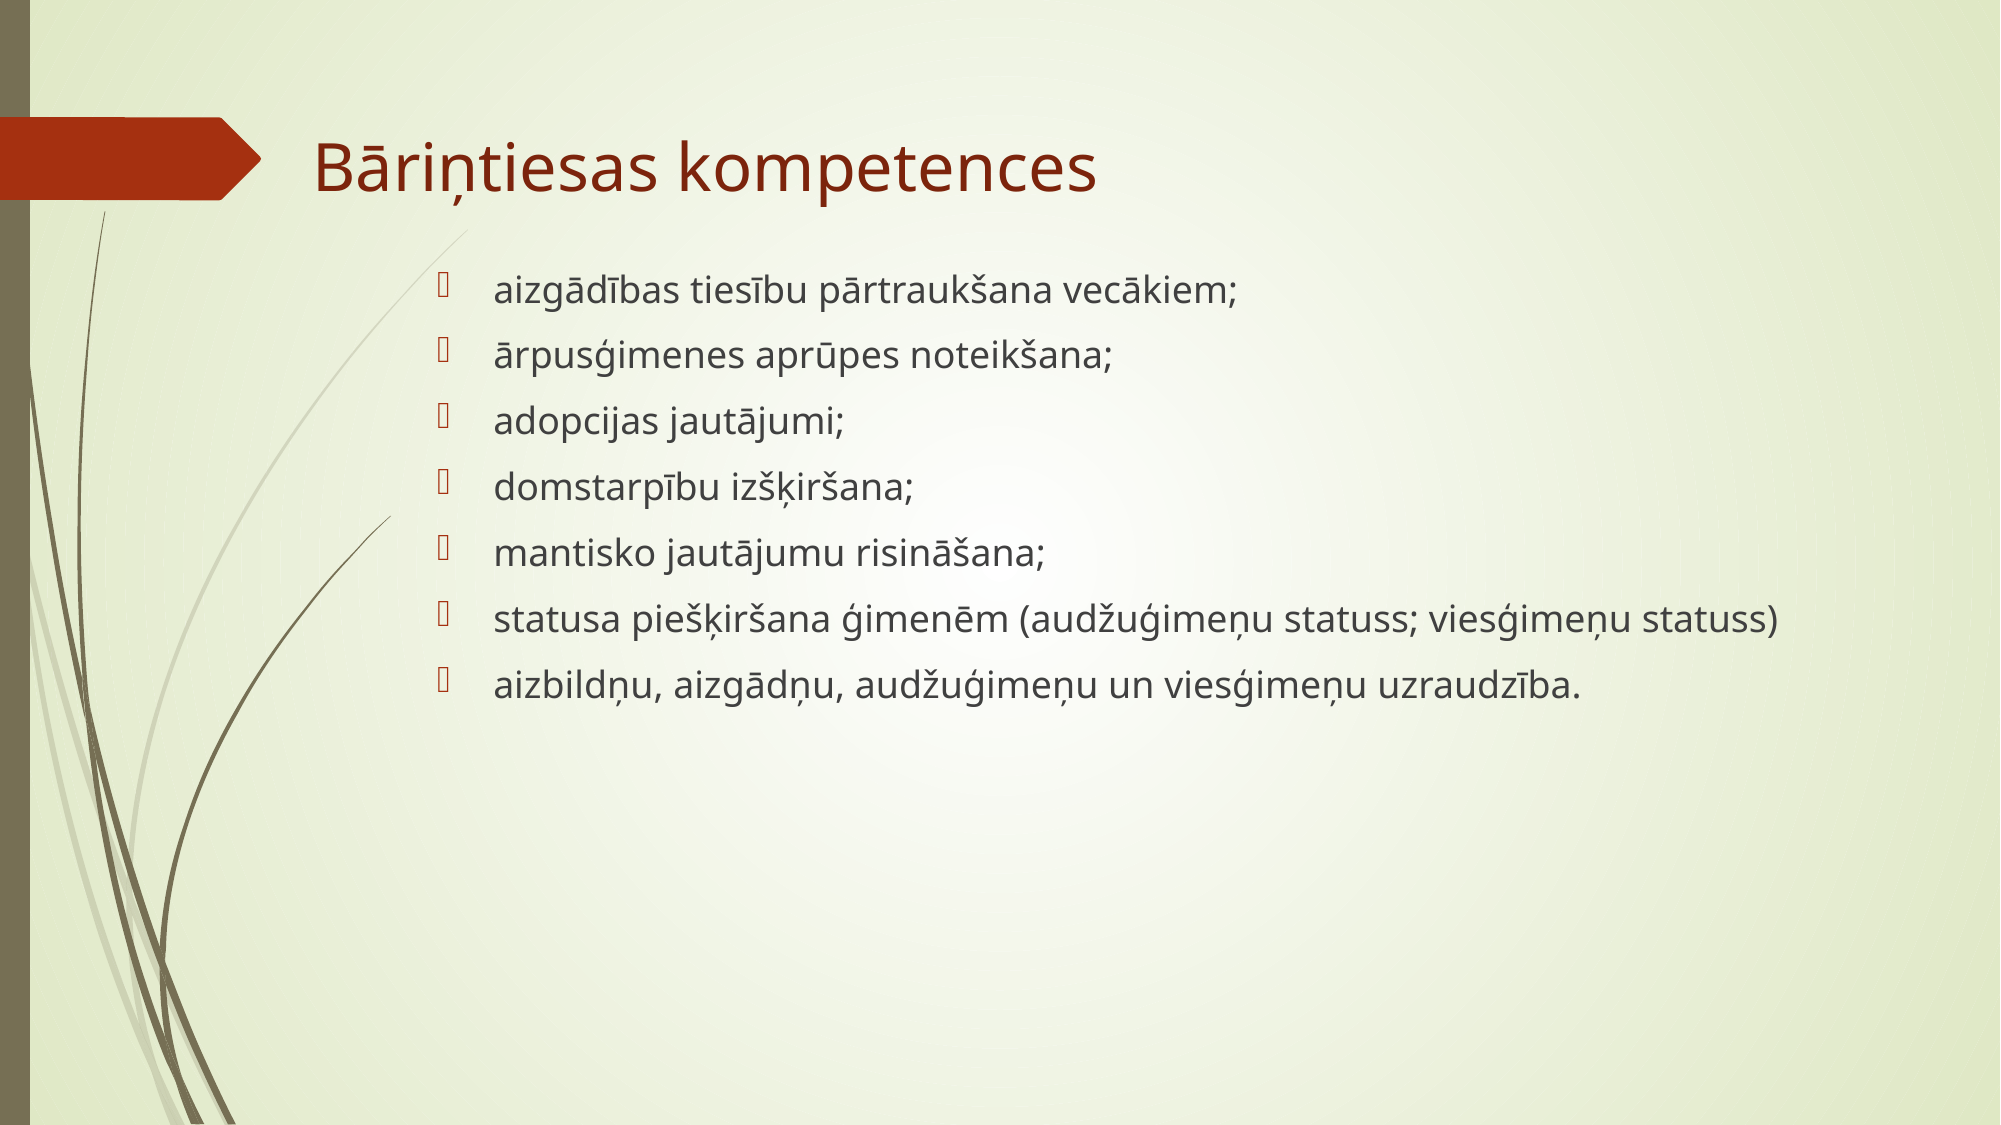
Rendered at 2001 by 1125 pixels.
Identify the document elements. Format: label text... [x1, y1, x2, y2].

list aizgādības tiesību pārtraukšana vecākiem; ārpusģimenes aprūpes noteikšana; adopcijas jautājumi; domstarpību izšķiršana; mantisko jautājumu risināšana; statusa piešķiršana ģimenēm (audžuģimeņu statuss; viesģimeņu statuss) aizbildņu, aizgādņu, audžuģimeņu un viesģimeņu uzraudzība. [422, 258, 1885, 878]
title Bāriņtiesas kompetences [296, 117, 1759, 328]
